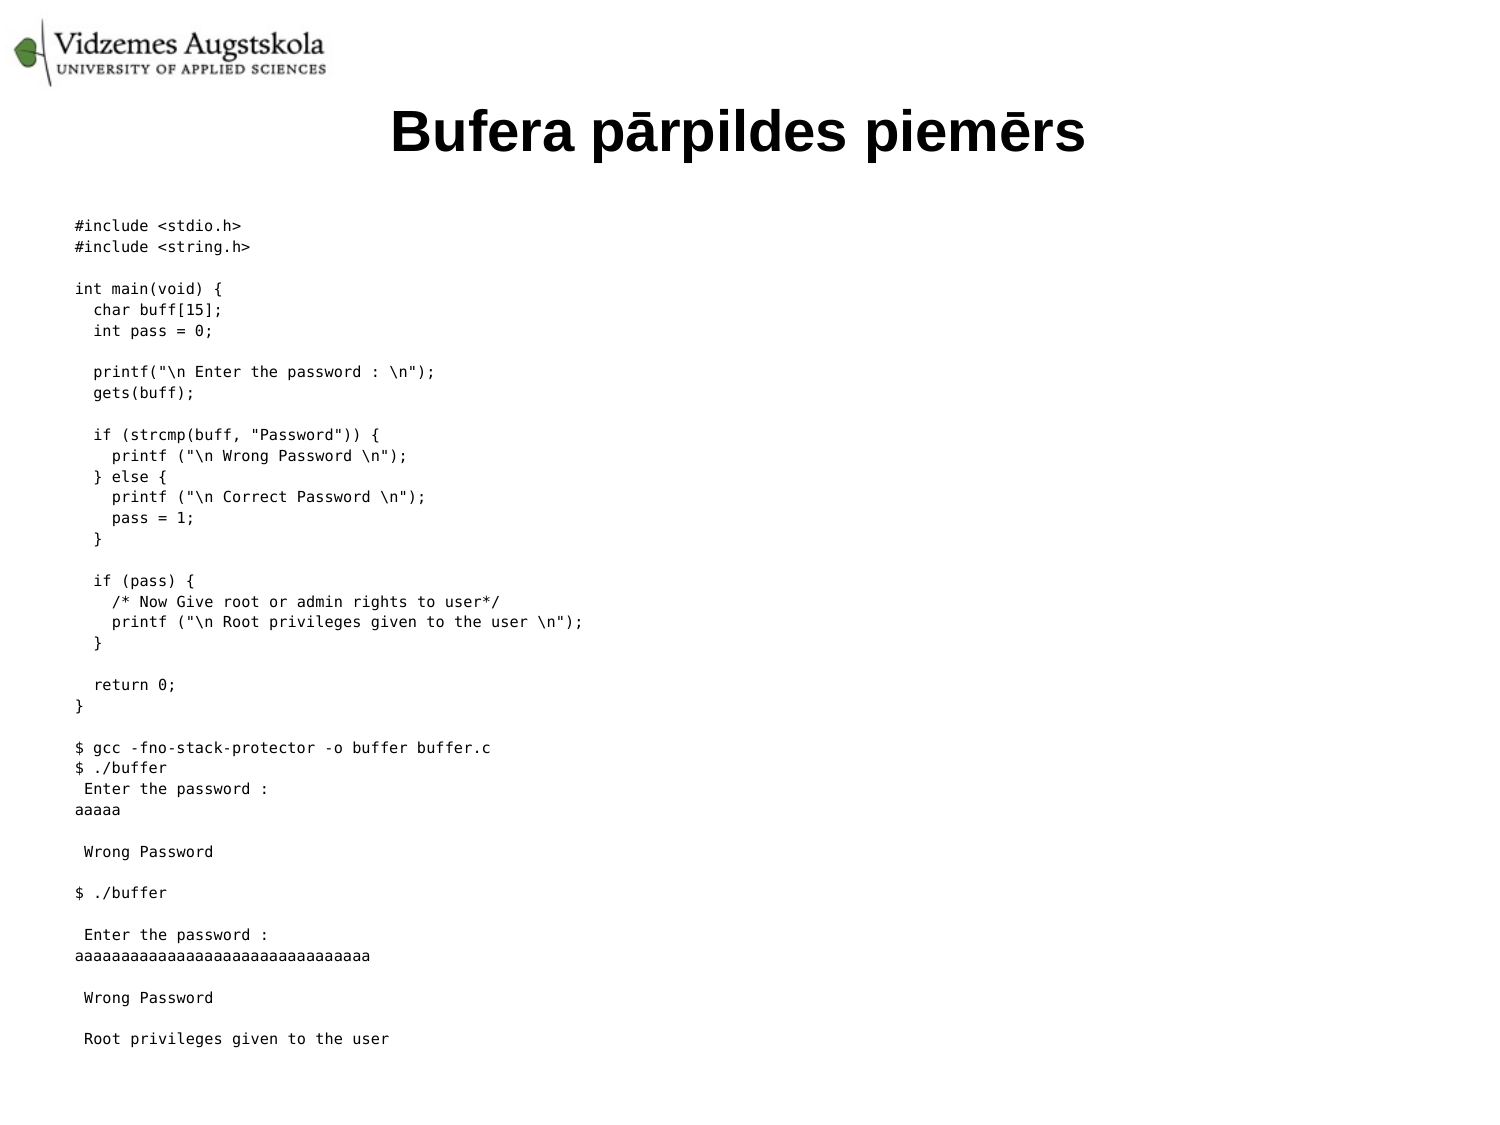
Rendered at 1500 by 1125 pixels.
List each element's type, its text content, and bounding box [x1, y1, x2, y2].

list #include <stdio.h> #include <string.h> int main(void) { char buff[15]; int pass = 0; printf("\n Enter the password : \n"); gets(buff); if (strcmp(buff, "Password")) { printf ("\n Wrong Password \n"); } else { printf ("\n Correct Password \n"); pass = 1; } if (pass) { /* Now Give root or admin rights to user*/ printf ("\n Root privileges given to the user \n"); } return 0; } $ gcc -fno-stack-protector -o buffer buffer.c $ ./buffer Enter the password : aaaaa Wrong Password $ ./buffer Enter the password : aaaaaaaaaaaaaaaaaaaaaaaaaaaaaaaa Wrong Password Root privileges given to the user [74, 214, 1424, 1075]
title Bufera pārpildes piemērs [85, 87, 1372, 177]
picture [5, 2, 334, 102]
